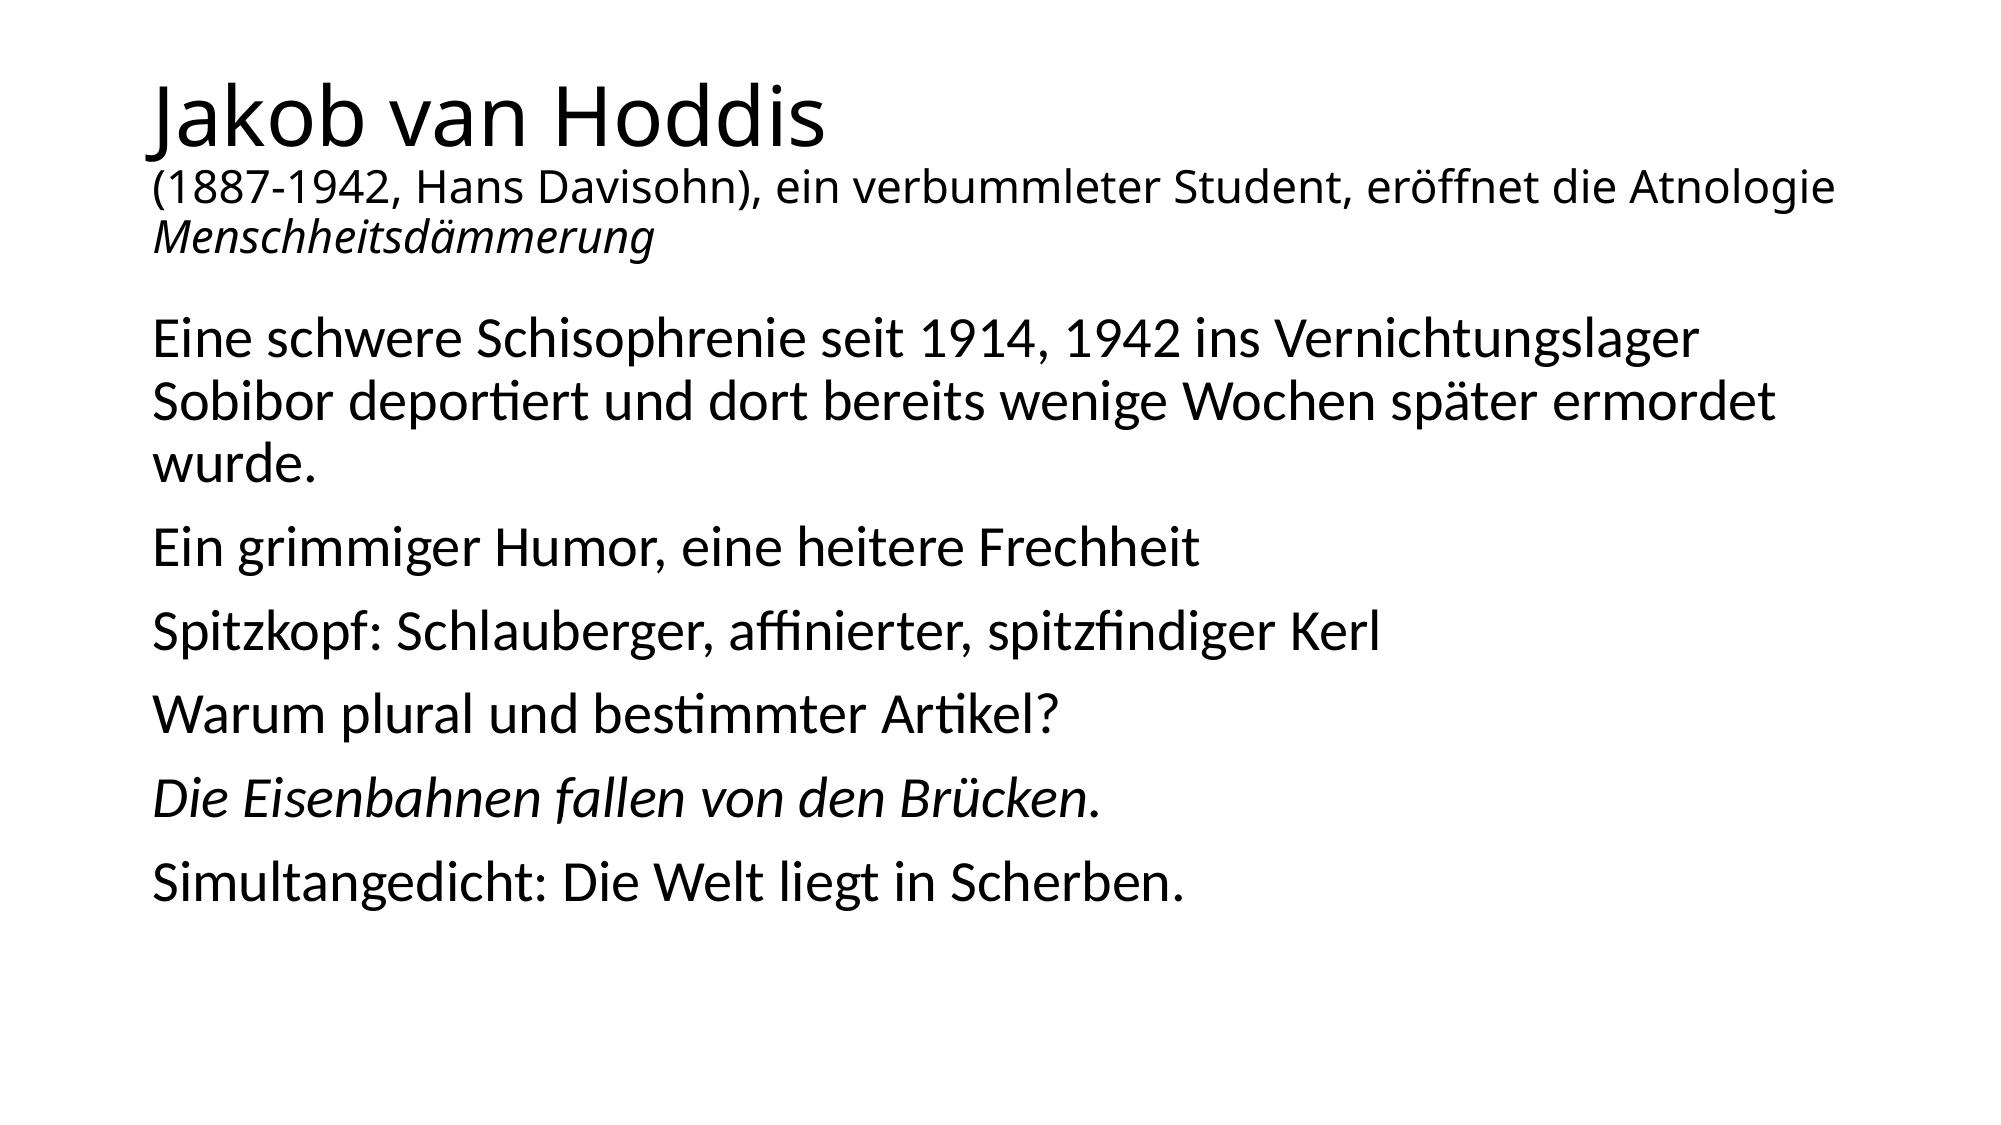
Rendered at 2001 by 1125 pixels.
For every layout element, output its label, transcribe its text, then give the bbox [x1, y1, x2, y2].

title Jakob van Hoddis (1887-1942, Hans Davisohn), ein verbummleter Student, eröffnet die Atnologie Menschheitsdämmerung [137, 59, 1863, 278]
list Eine schwere Schisophrenie seit 1914, 1942 ins Vernichtungslager Sobibor deportiert und dort bereits wenige Wochen später ermordet wurde. Ein grimmiger Humor, eine heitere Frechheit Spitzkopf: Schlauberger, affinierter, spitzfindiger Kerl Warum plural und bestimmter Artikel? Die Eisenbahnen fallen von den Brücken. Simultangedicht: Die Welt liegt in Scherben. [137, 299, 1863, 1014]
